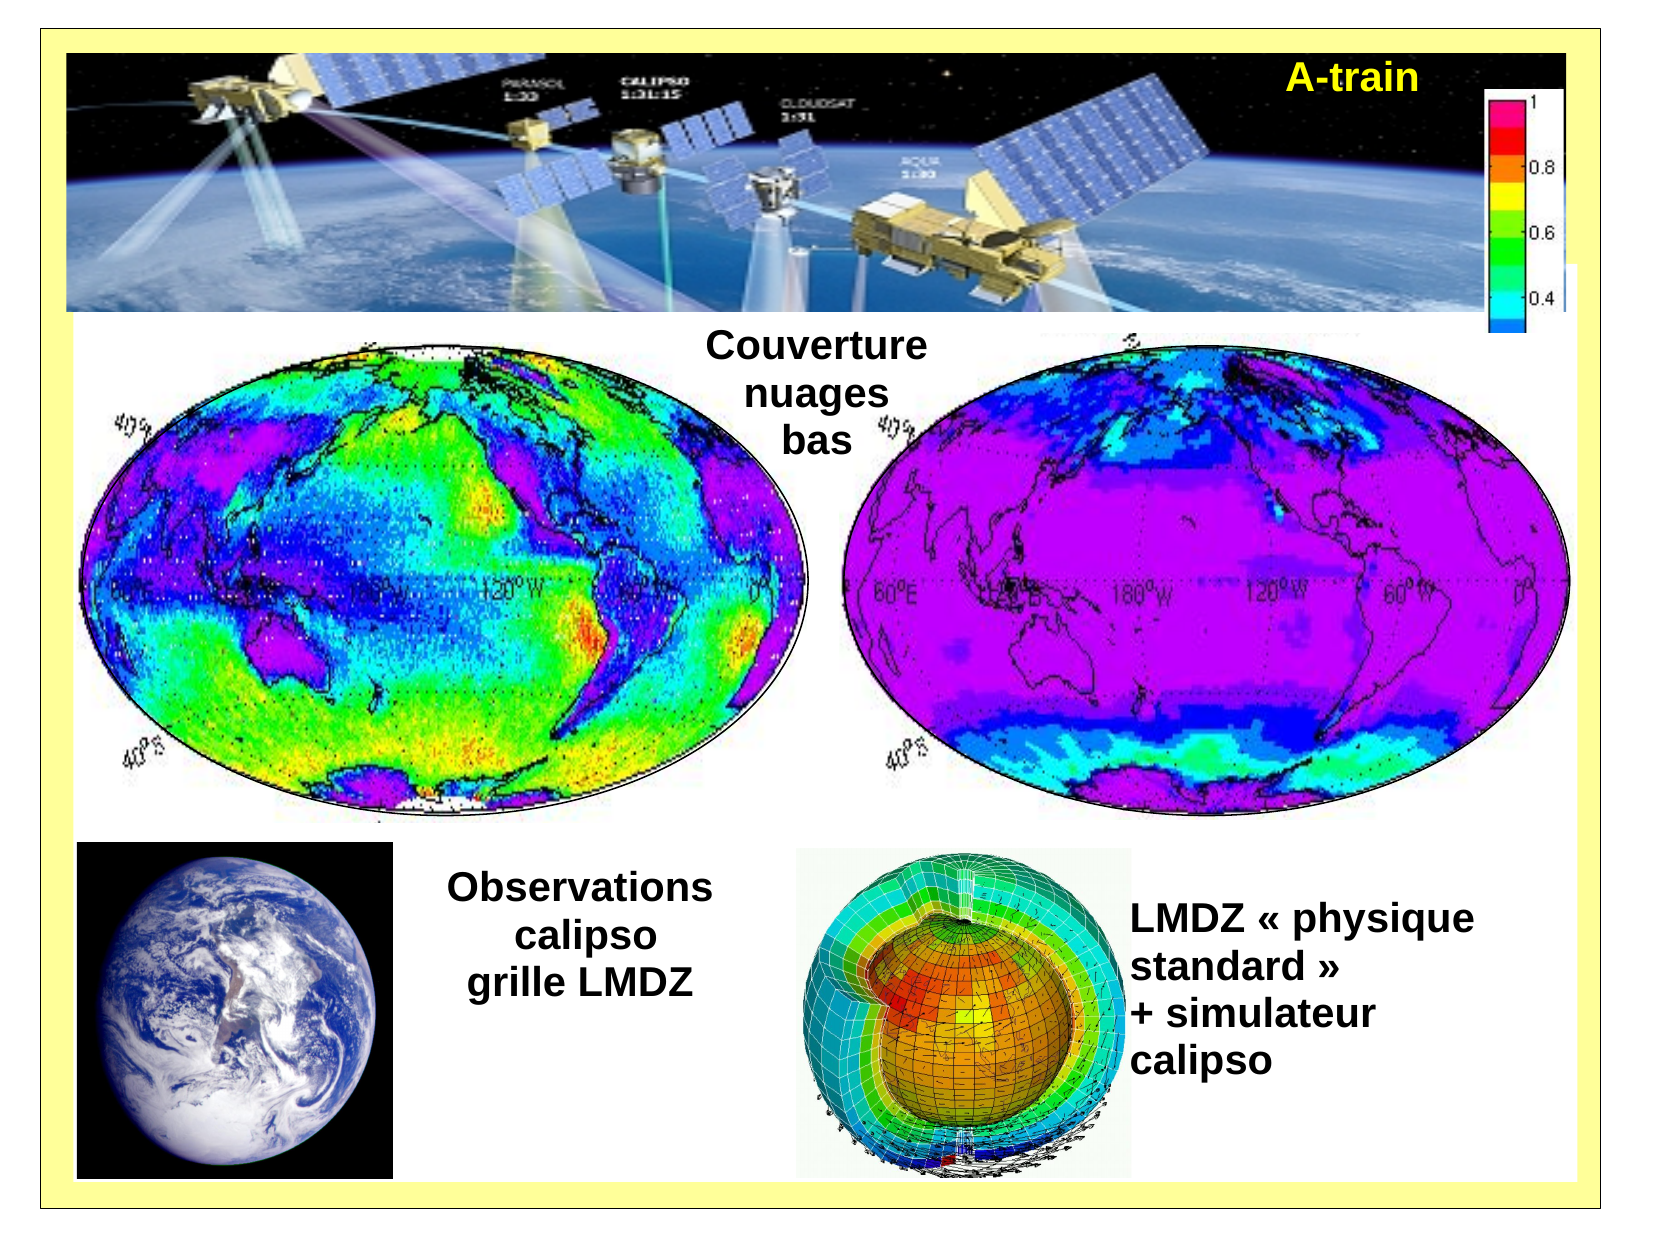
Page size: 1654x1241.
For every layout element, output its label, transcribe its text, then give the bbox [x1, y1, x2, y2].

text_box LMDZ « physique standard » + simulateur calipso [1114, 887, 1612, 1149]
text_box [40, 28, 1601, 1209]
text_box A-train [1270, 46, 1504, 155]
text_box Couverture nuages bas [644, 314, 990, 576]
picture [76, 842, 393, 1179]
picture [796, 848, 1132, 1178]
picture [76, 342, 807, 823]
picture [845, 347, 1568, 814]
text_box Observations calipso grille LMDZ [380, 856, 781, 1058]
picture [84, 347, 807, 814]
text_box Couverture nuages bas [845, 394, 990, 576]
picture [66, 53, 1575, 820]
text_box Couverture nuages bas [644, 386, 807, 576]
